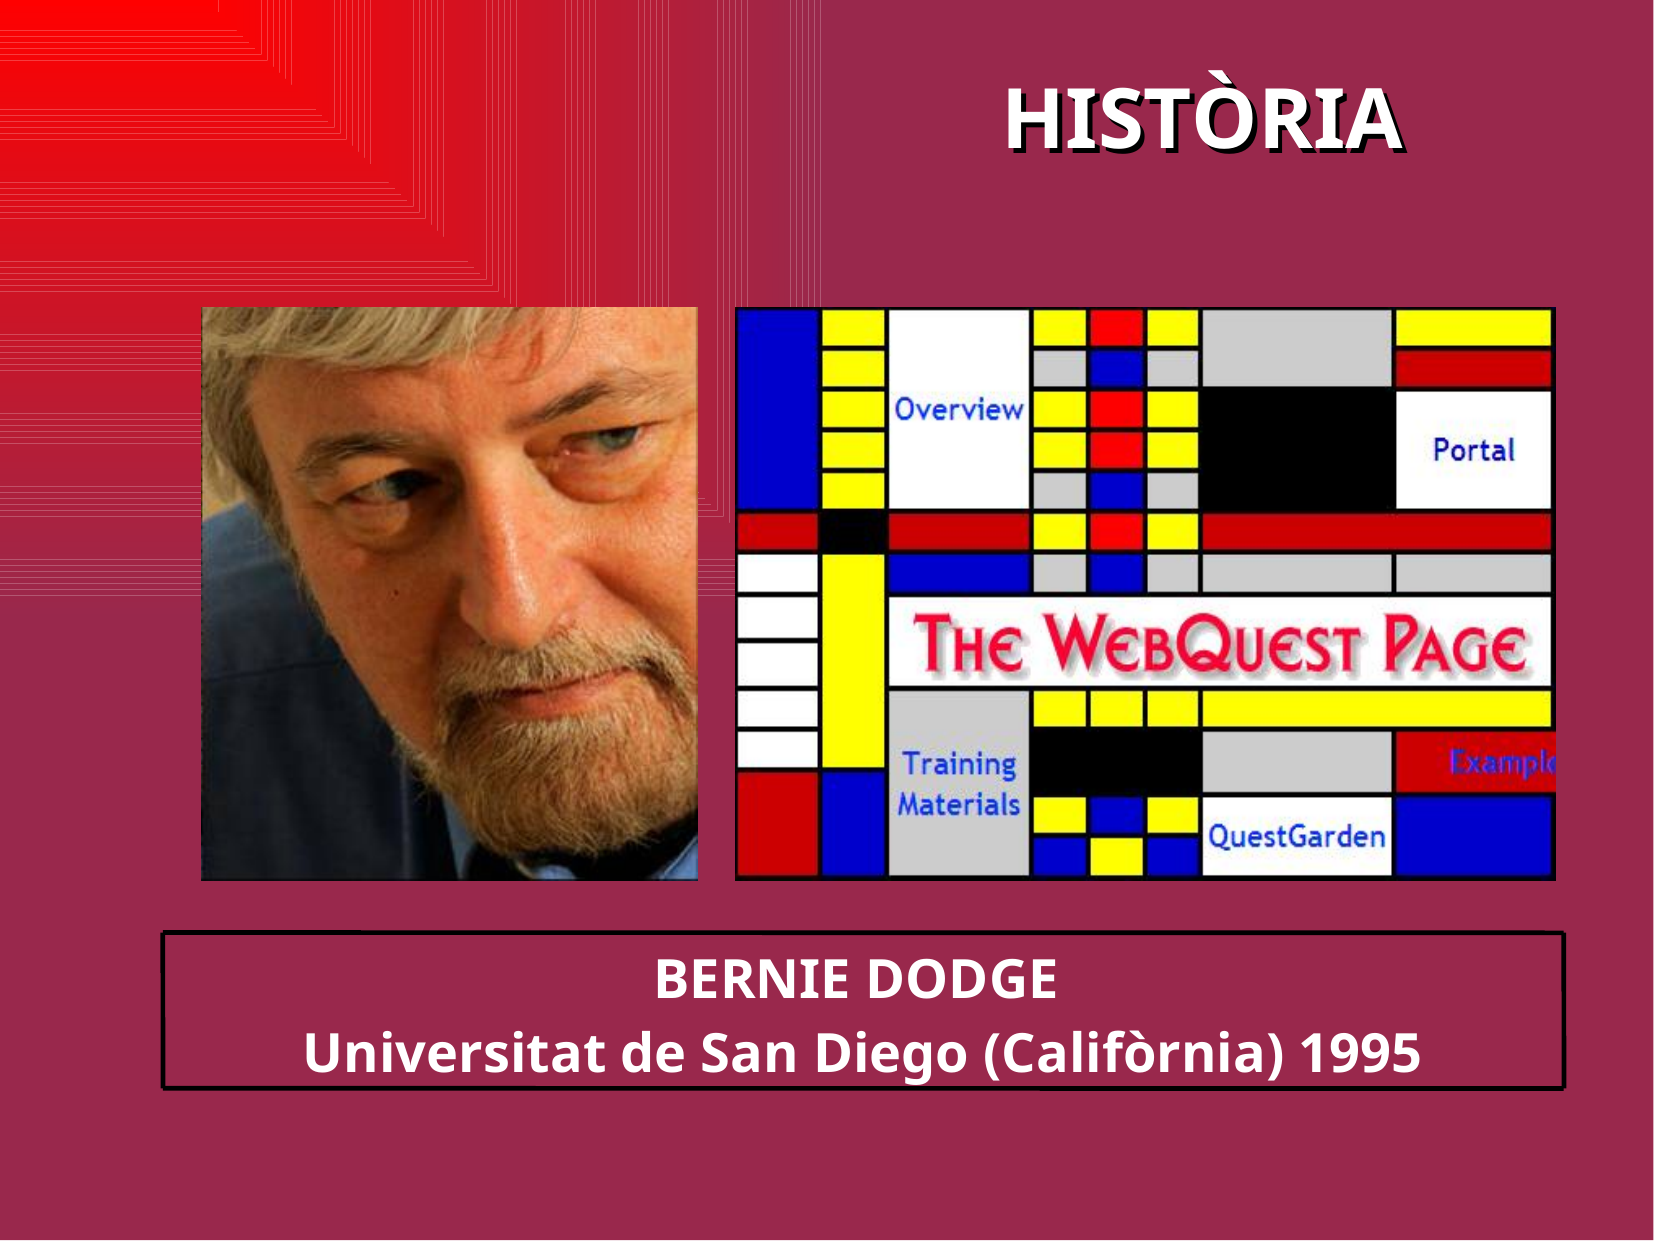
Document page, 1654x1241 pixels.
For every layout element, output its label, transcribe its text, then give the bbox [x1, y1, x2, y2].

title HISTÒRIA [449, 49, 1654, 194]
picture [201, 307, 698, 881]
text_box BERNIE DODGE Universitat de San Diego (Califòrnia) 1995 [166, 935, 1561, 1086]
picture [735, 307, 1556, 881]
